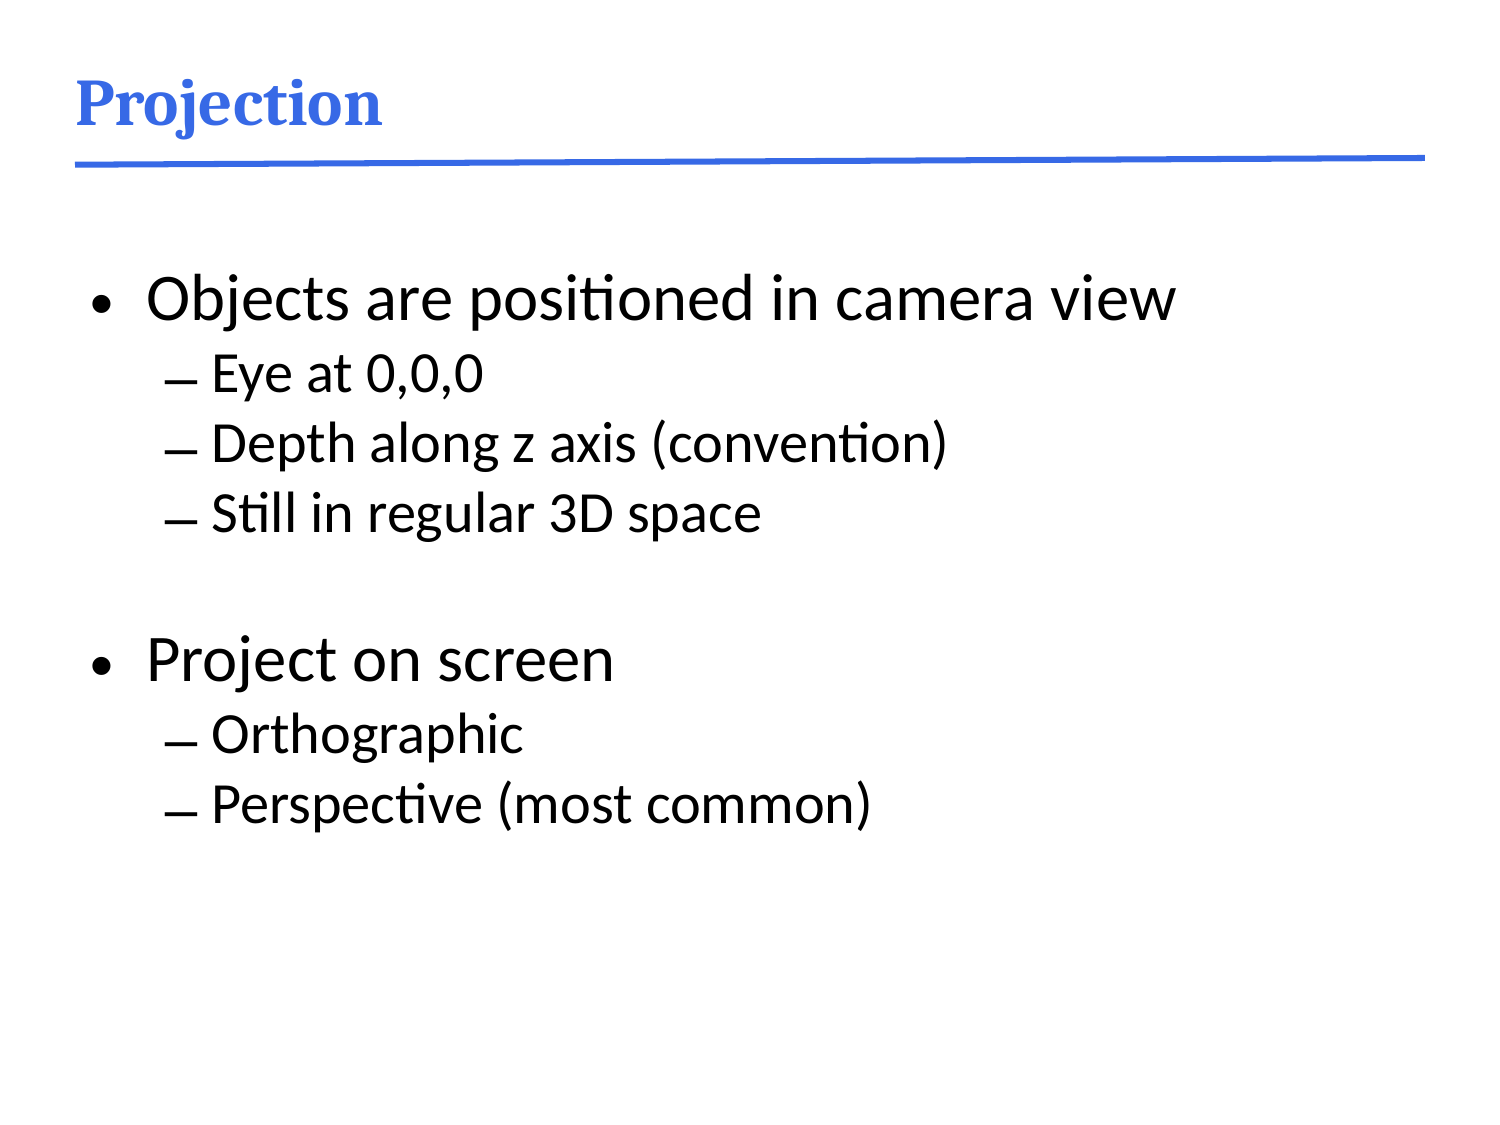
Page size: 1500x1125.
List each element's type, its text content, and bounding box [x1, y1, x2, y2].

text_box Objects are positioned in camera view Eye at 0,0,0 Depth along z axis (convention) Still in regular 3D space Project on screen Orthographic Perspective (most common) [75, 262, 1425, 1005]
title Projection [75, 9, 1351, 198]
